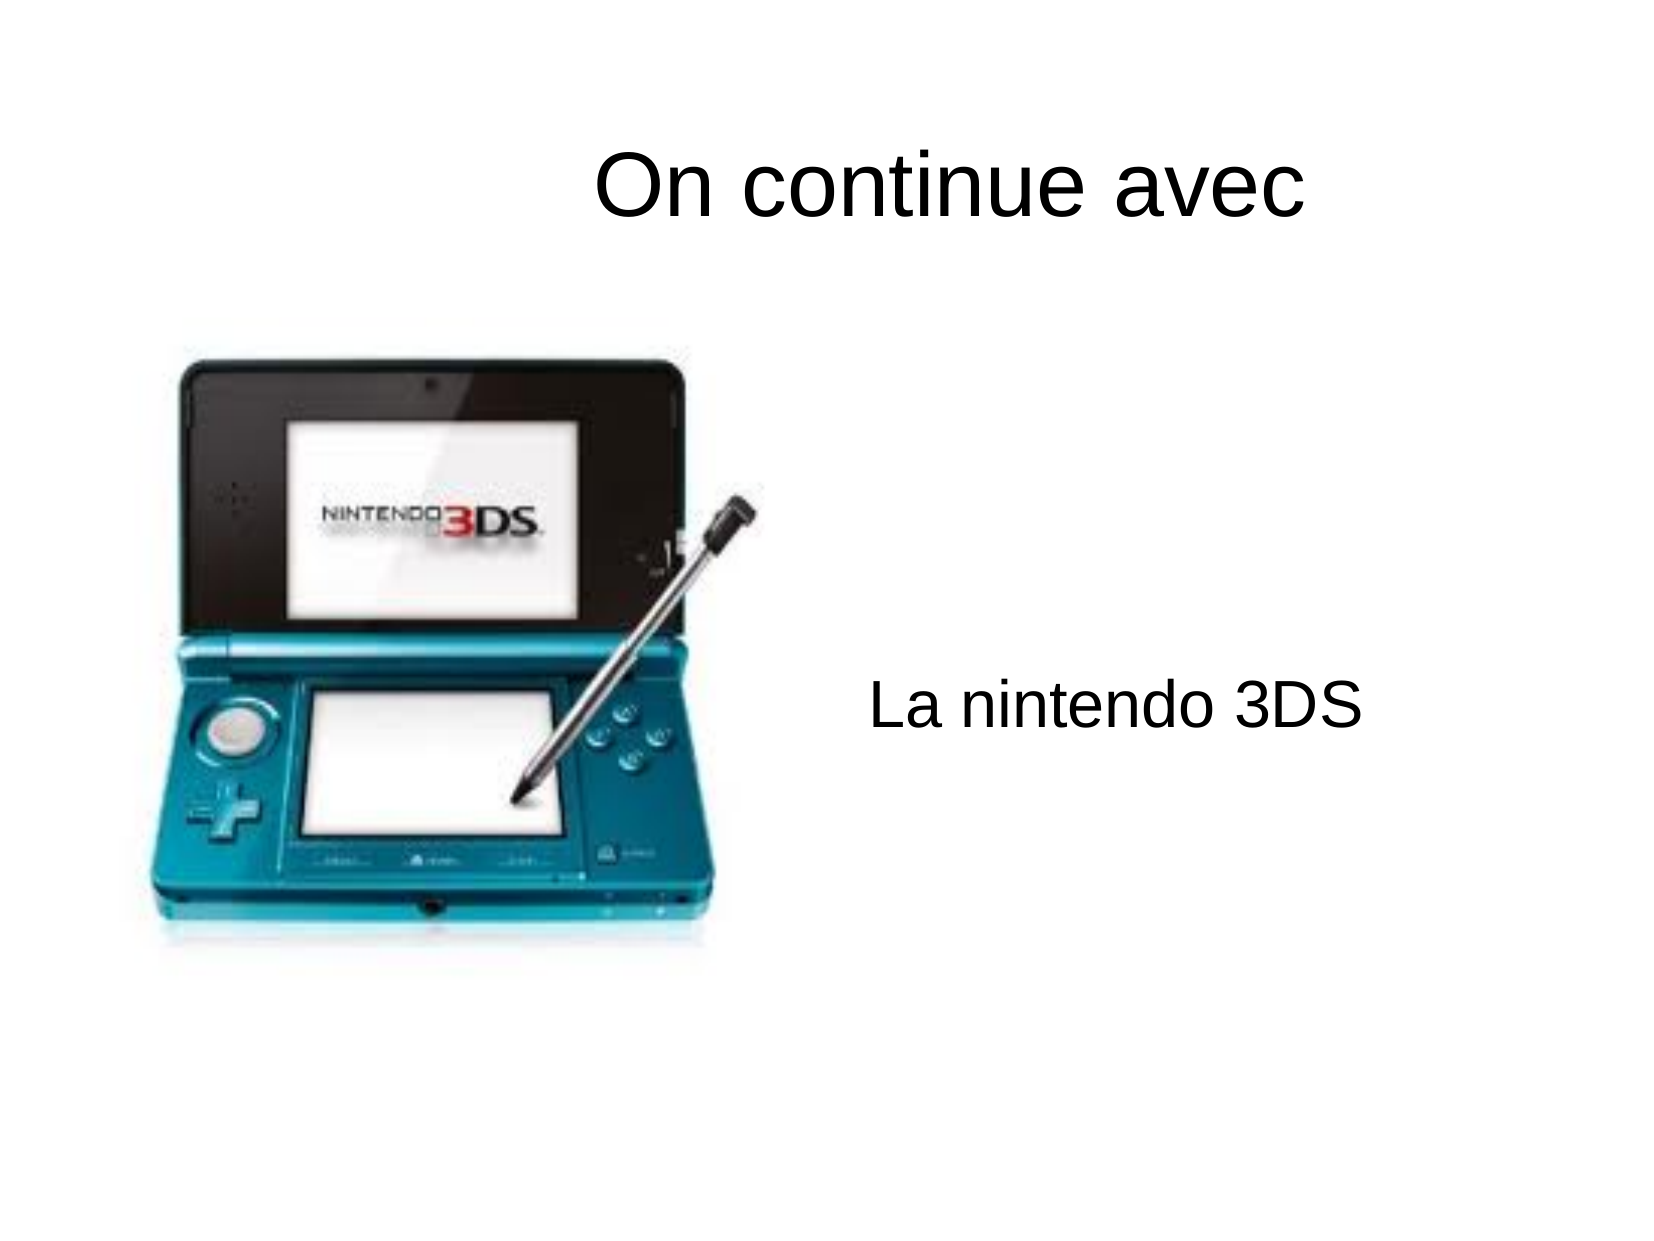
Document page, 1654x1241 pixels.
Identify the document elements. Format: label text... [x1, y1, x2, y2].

subtitle La nintendo 3DS [372, 295, 1654, 1114]
title On continue avec [206, 88, 1654, 281]
picture [88, 265, 768, 1034]
